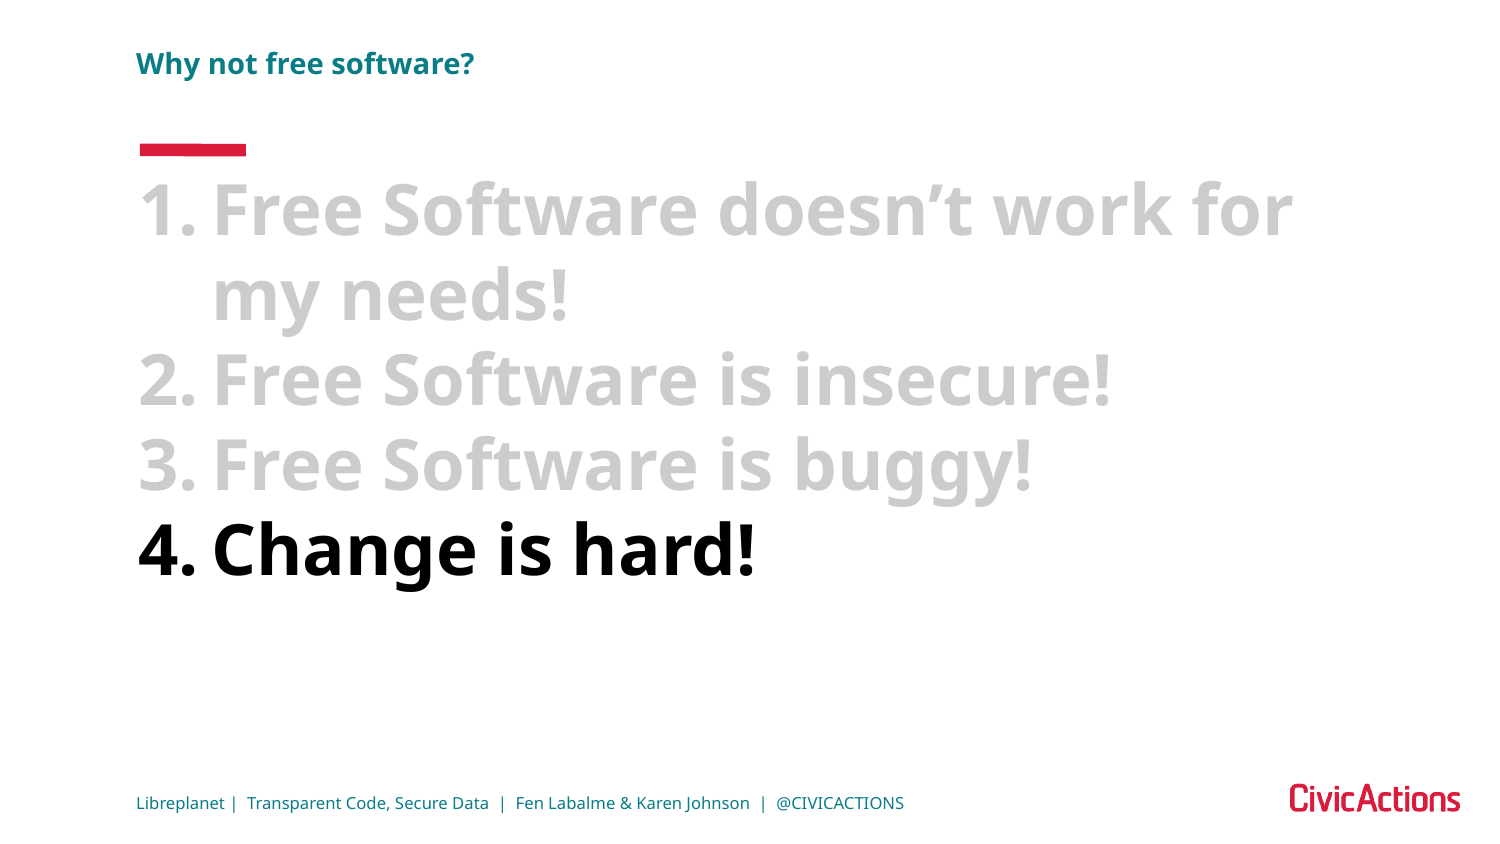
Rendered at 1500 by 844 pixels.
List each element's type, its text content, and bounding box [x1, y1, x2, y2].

text_box Libreplanet | Transparent Code, Secure Data | Fen Labalme & Karen Johnson | @CIVICACTIONS [121, 778, 1467, 817]
list Free Software doesn’t work for my needs! Free Software is insecure! Free Software is buggy! Change is hard! [121, 150, 1375, 750]
title Why not free software? [121, 30, 1375, 112]
